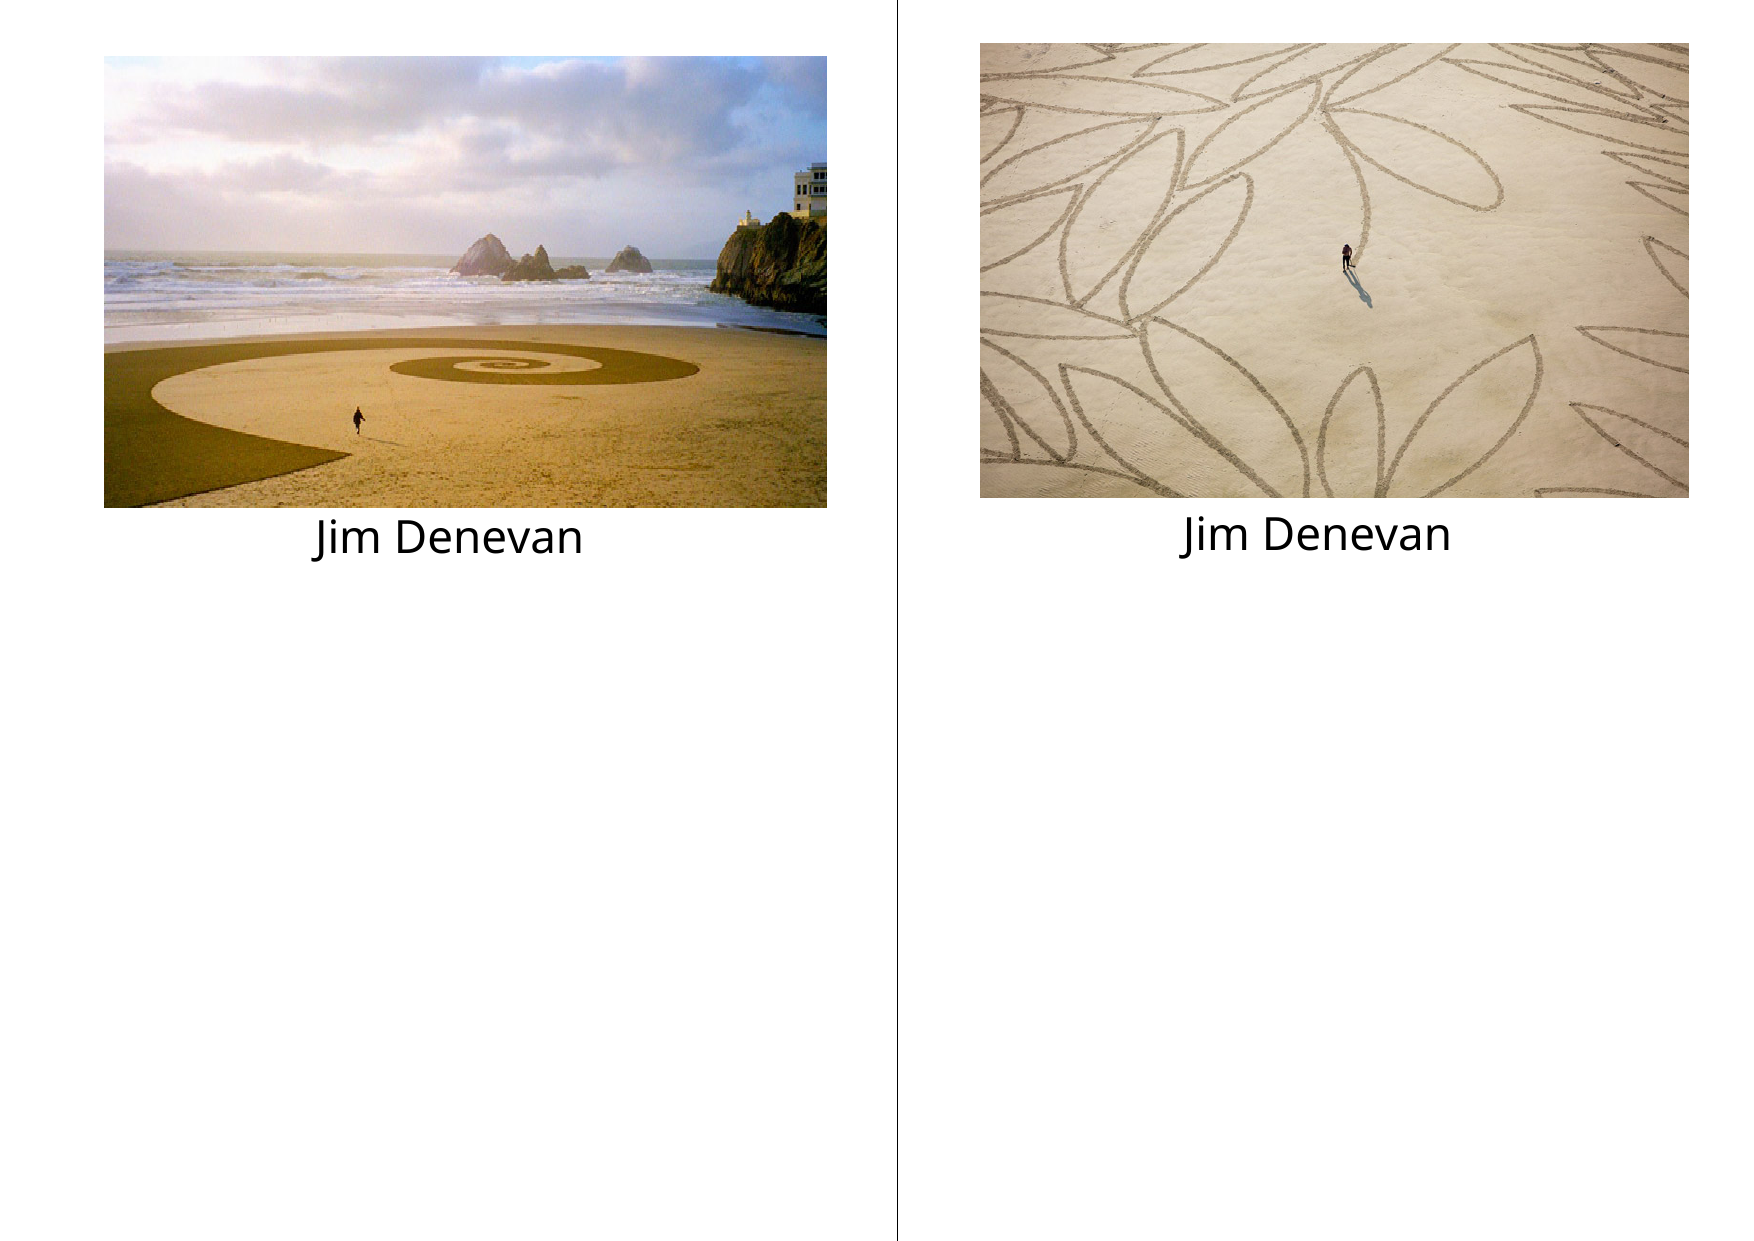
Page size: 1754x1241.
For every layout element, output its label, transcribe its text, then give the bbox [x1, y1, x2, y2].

text_box Jim Denevan [1168, 498, 1501, 567]
text_box Jim Denevan [300, 508, 633, 571]
picture [980, 43, 1689, 498]
picture [104, 56, 827, 508]
